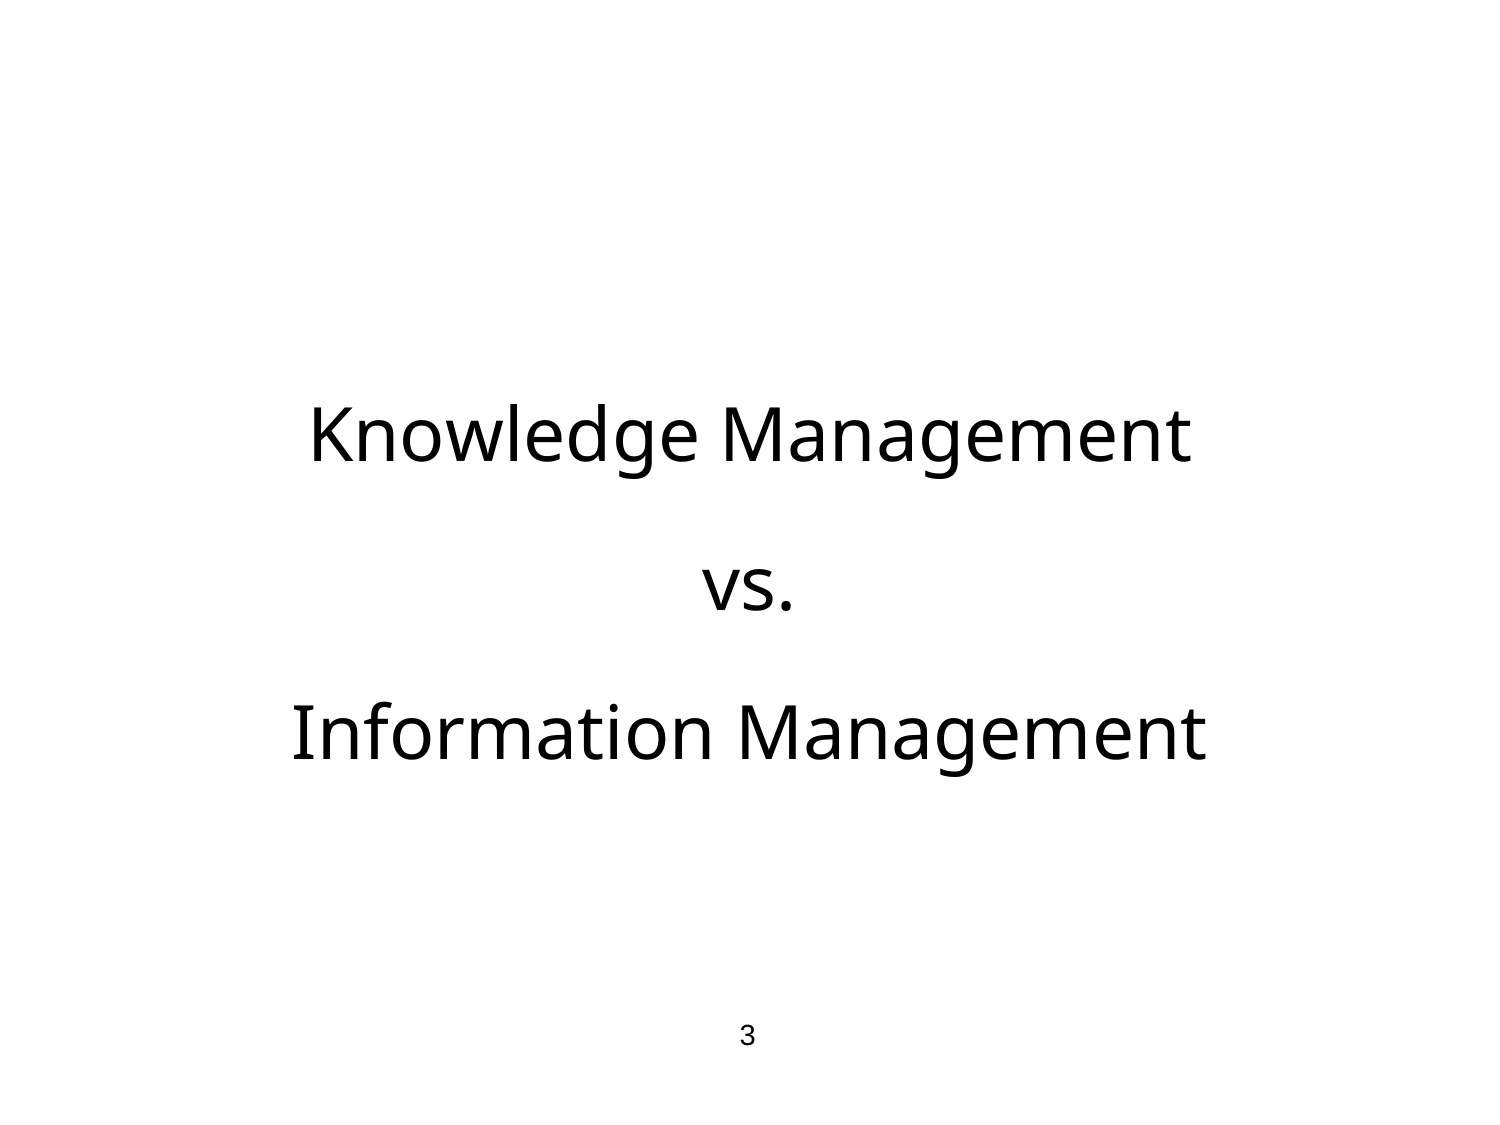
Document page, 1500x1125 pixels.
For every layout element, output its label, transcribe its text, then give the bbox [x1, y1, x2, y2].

text_box Knowledge Management vs. Information Management [159, 373, 1341, 790]
